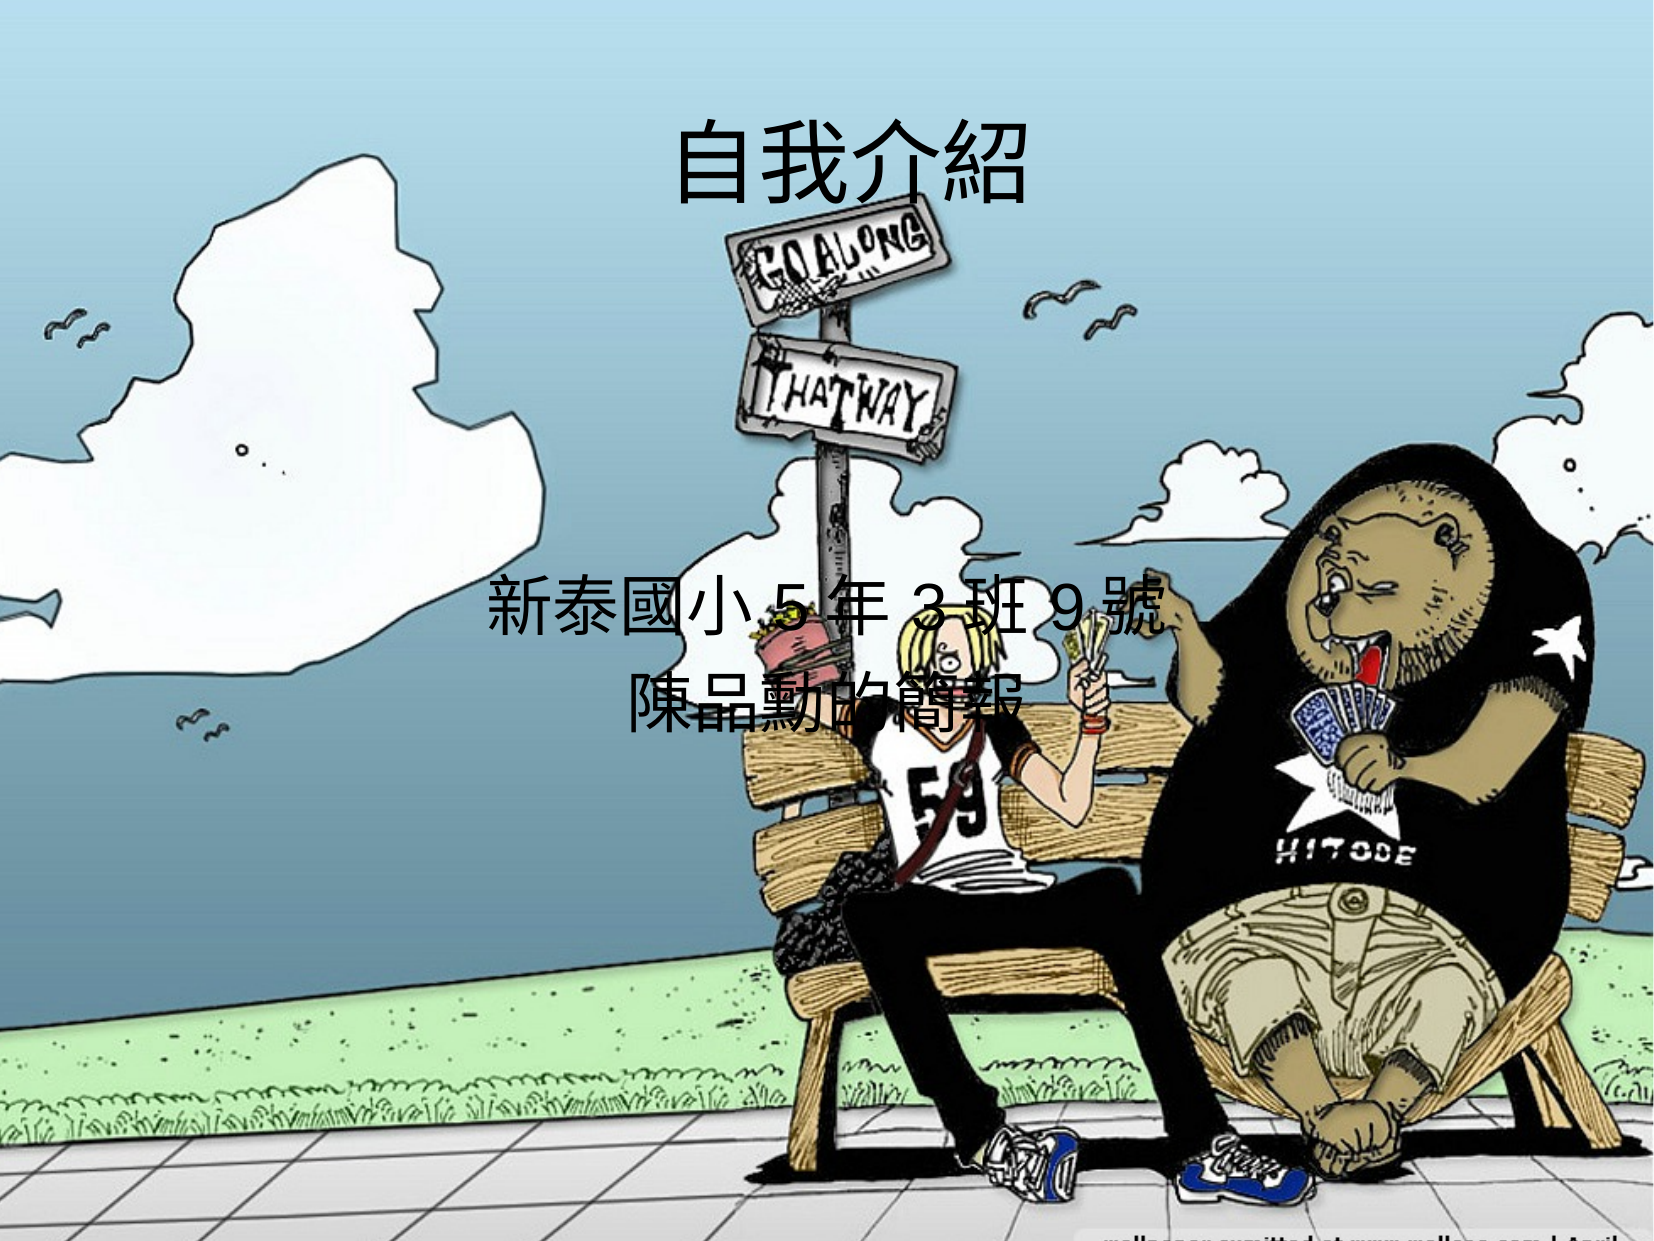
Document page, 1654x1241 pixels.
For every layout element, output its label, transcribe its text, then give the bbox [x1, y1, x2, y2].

subtitle 新泰國小5年3班9號 陳品勳的簡報 [82, 290, 1571, 1010]
title 自我介紹 [106, 52, 1595, 260]
picture [0, 0, 1654, 1241]
